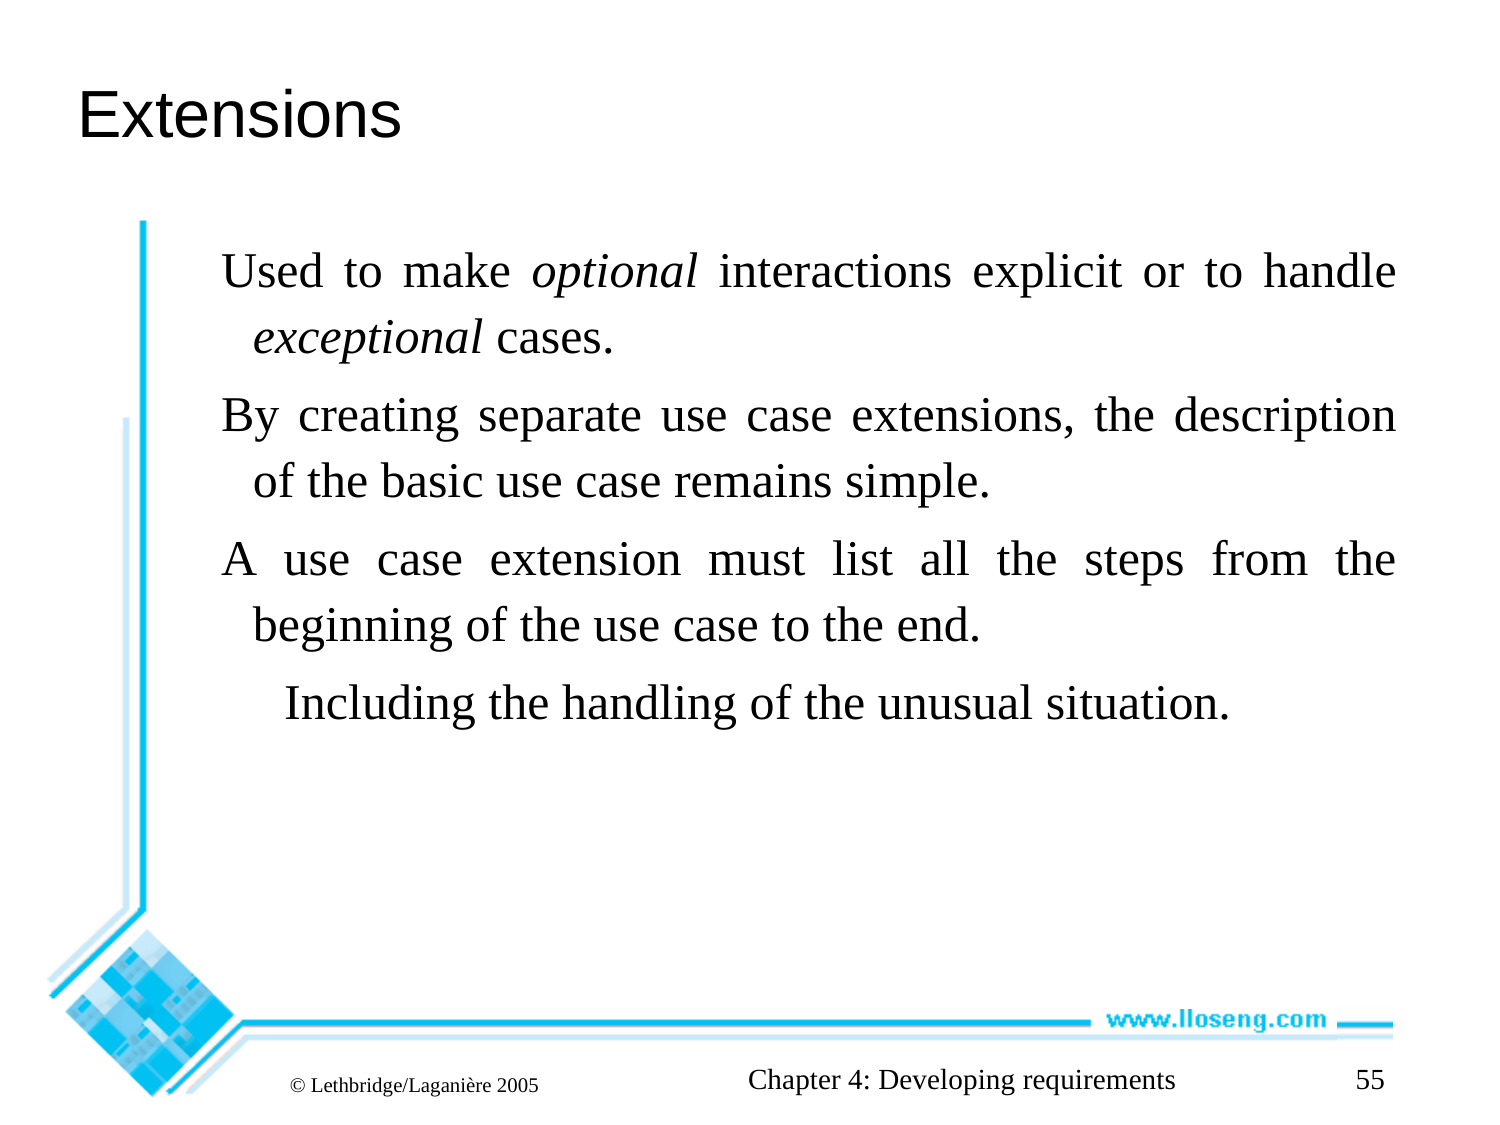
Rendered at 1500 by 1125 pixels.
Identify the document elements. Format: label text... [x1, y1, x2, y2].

title Extensions [62, 37, 1413, 188]
text_box © Lethbridge/Laganière 2005 [275, 1062, 601, 1125]
text_box <number> [1325, 1050, 1401, 1125]
list Used to make optional interactions explicit or to handle exceptional cases. By creating separate use case extensions, the description of the basic use case remains simple. A use case extension must list all the steps from the beginning of the use case to the end. Including the handling of the unusual situation. [174, 224, 1413, 1013]
text_box Chapter 4: Developing requirements [624, 1050, 1300, 1125]
picture [35, 209, 1393, 1099]
